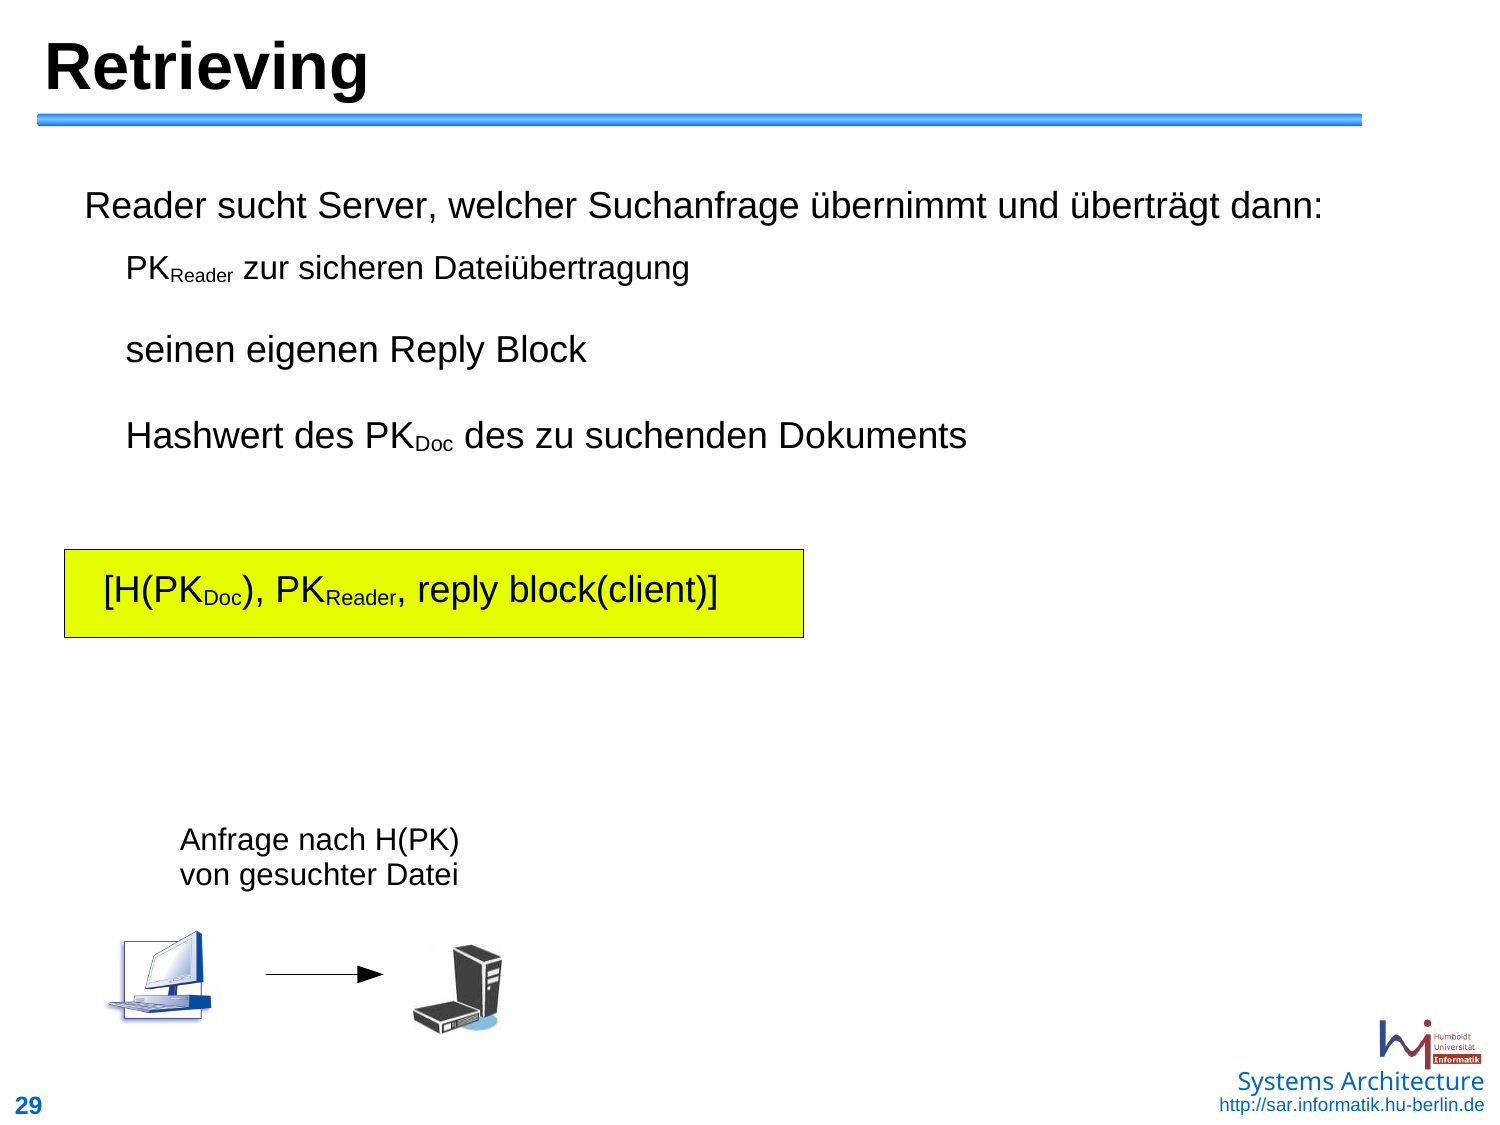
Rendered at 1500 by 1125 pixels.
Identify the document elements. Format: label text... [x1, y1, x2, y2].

text_box Anfrage nach H(PK) von gesuchter Datei [165, 814, 485, 900]
picture [100, 915, 219, 1034]
text_box Reader sucht Server, welcher Suchanfrage übernimmt und überträgt dann: [59, 177, 1358, 235]
text_box Hashwert des PKDoc des zu suchenden Dokuments [100, 407, 1046, 477]
text_box [H(PKDoc), PKReader, reply block(client)] [88, 561, 798, 631]
text_box PKReader zur sicheren Dateiübertragung [100, 238, 810, 306]
picture [413, 944, 502, 1034]
text_box [64, 549, 804, 638]
text_box seinen eigenen Reply Block [100, 321, 751, 378]
title Retrieving [29, 20, 1500, 114]
picture [1376, 1016, 1483, 1071]
